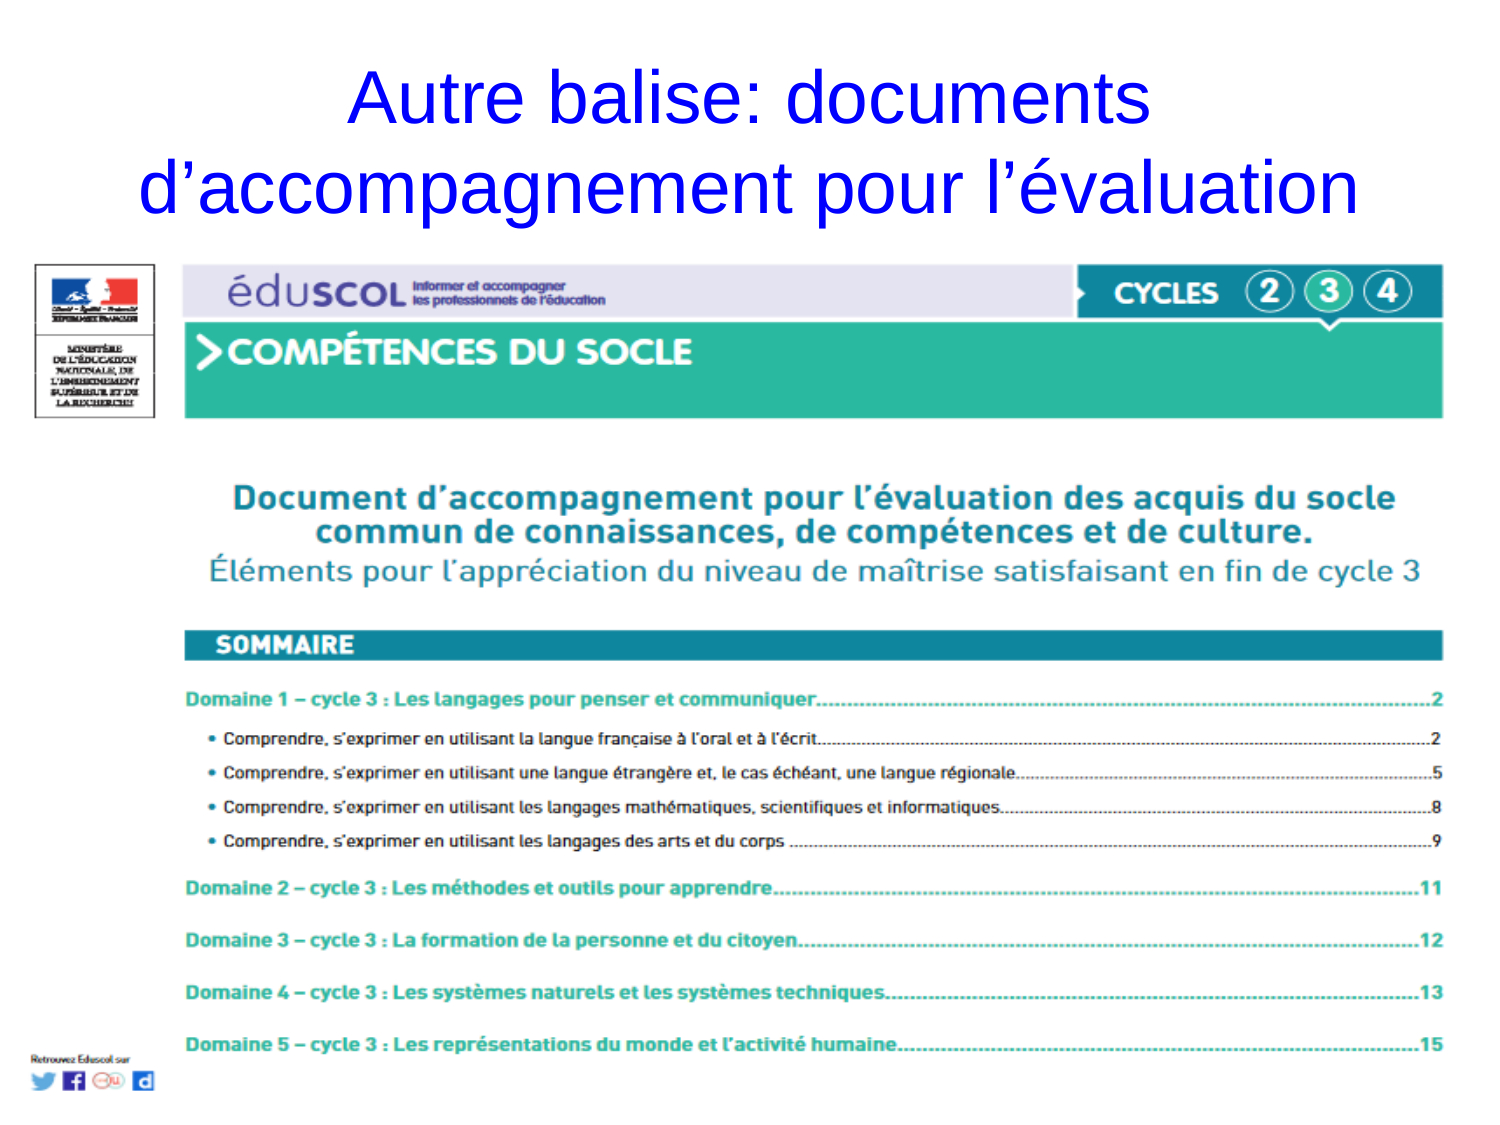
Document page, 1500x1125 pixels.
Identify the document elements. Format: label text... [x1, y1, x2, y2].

title Autre balise: documents d’accompagnement pour l’évaluation [75, 45, 1426, 233]
picture [0, 243, 1479, 1094]
